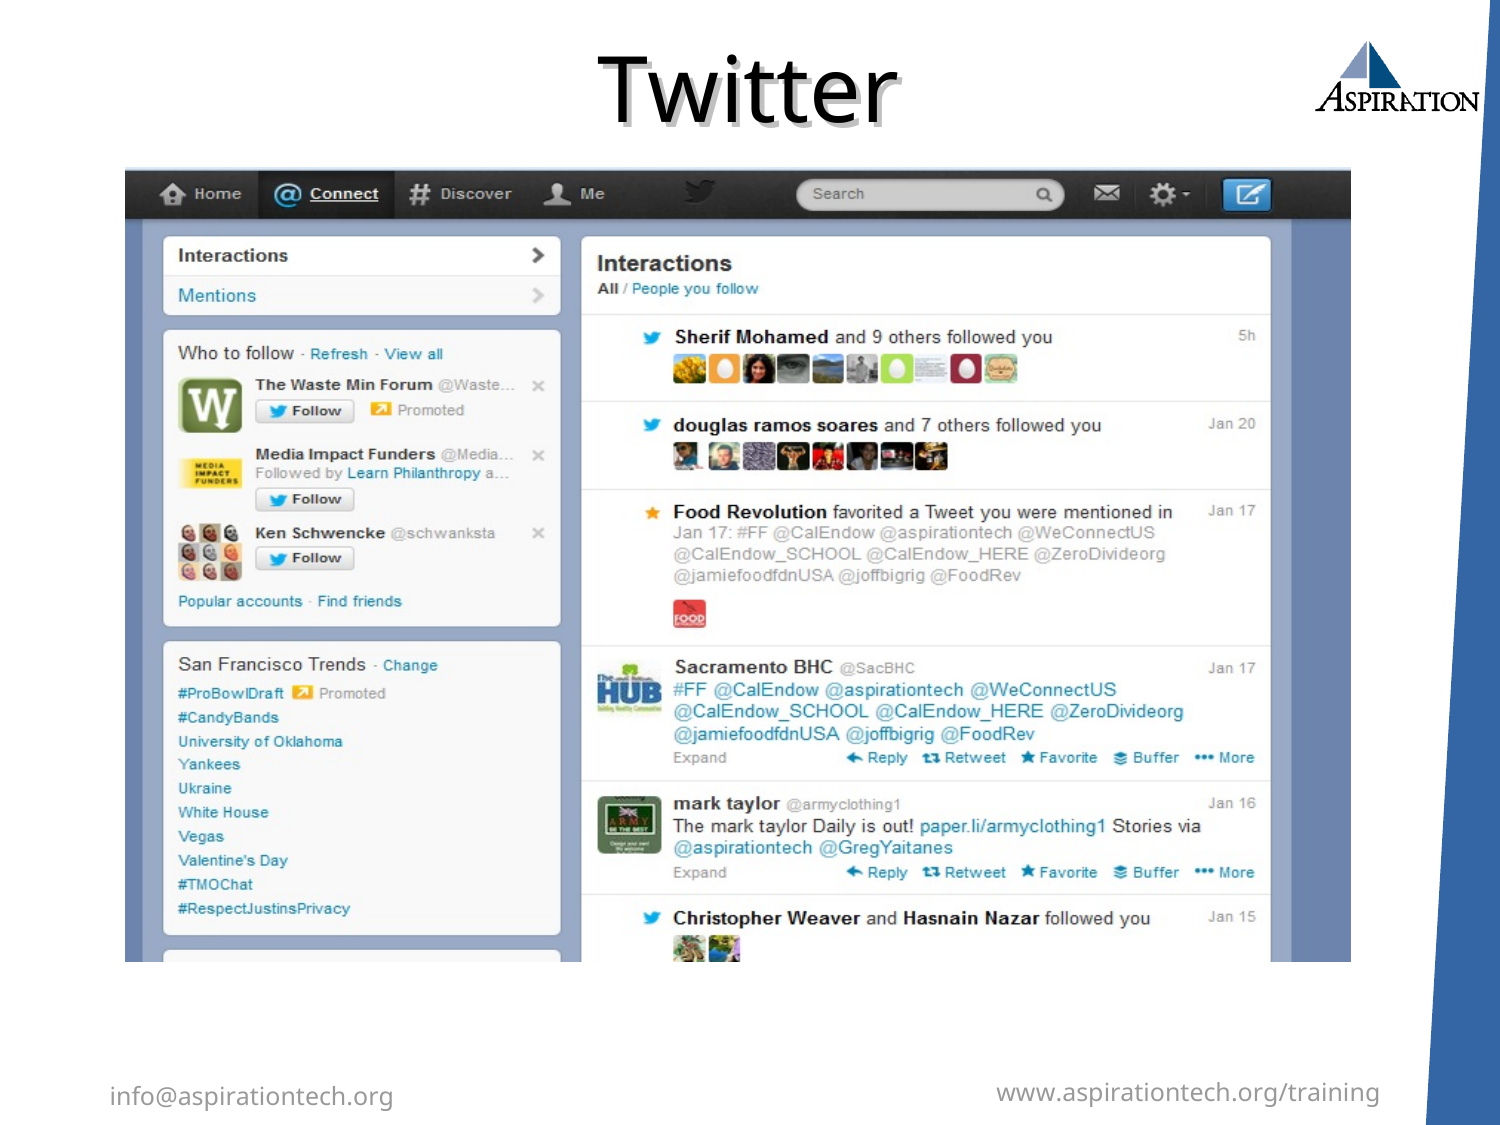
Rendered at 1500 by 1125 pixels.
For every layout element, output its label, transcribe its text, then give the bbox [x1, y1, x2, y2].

picture [125, 167, 1351, 962]
title Twitter [49, 12, 1448, 150]
picture [1448, 41, 1480, 120]
